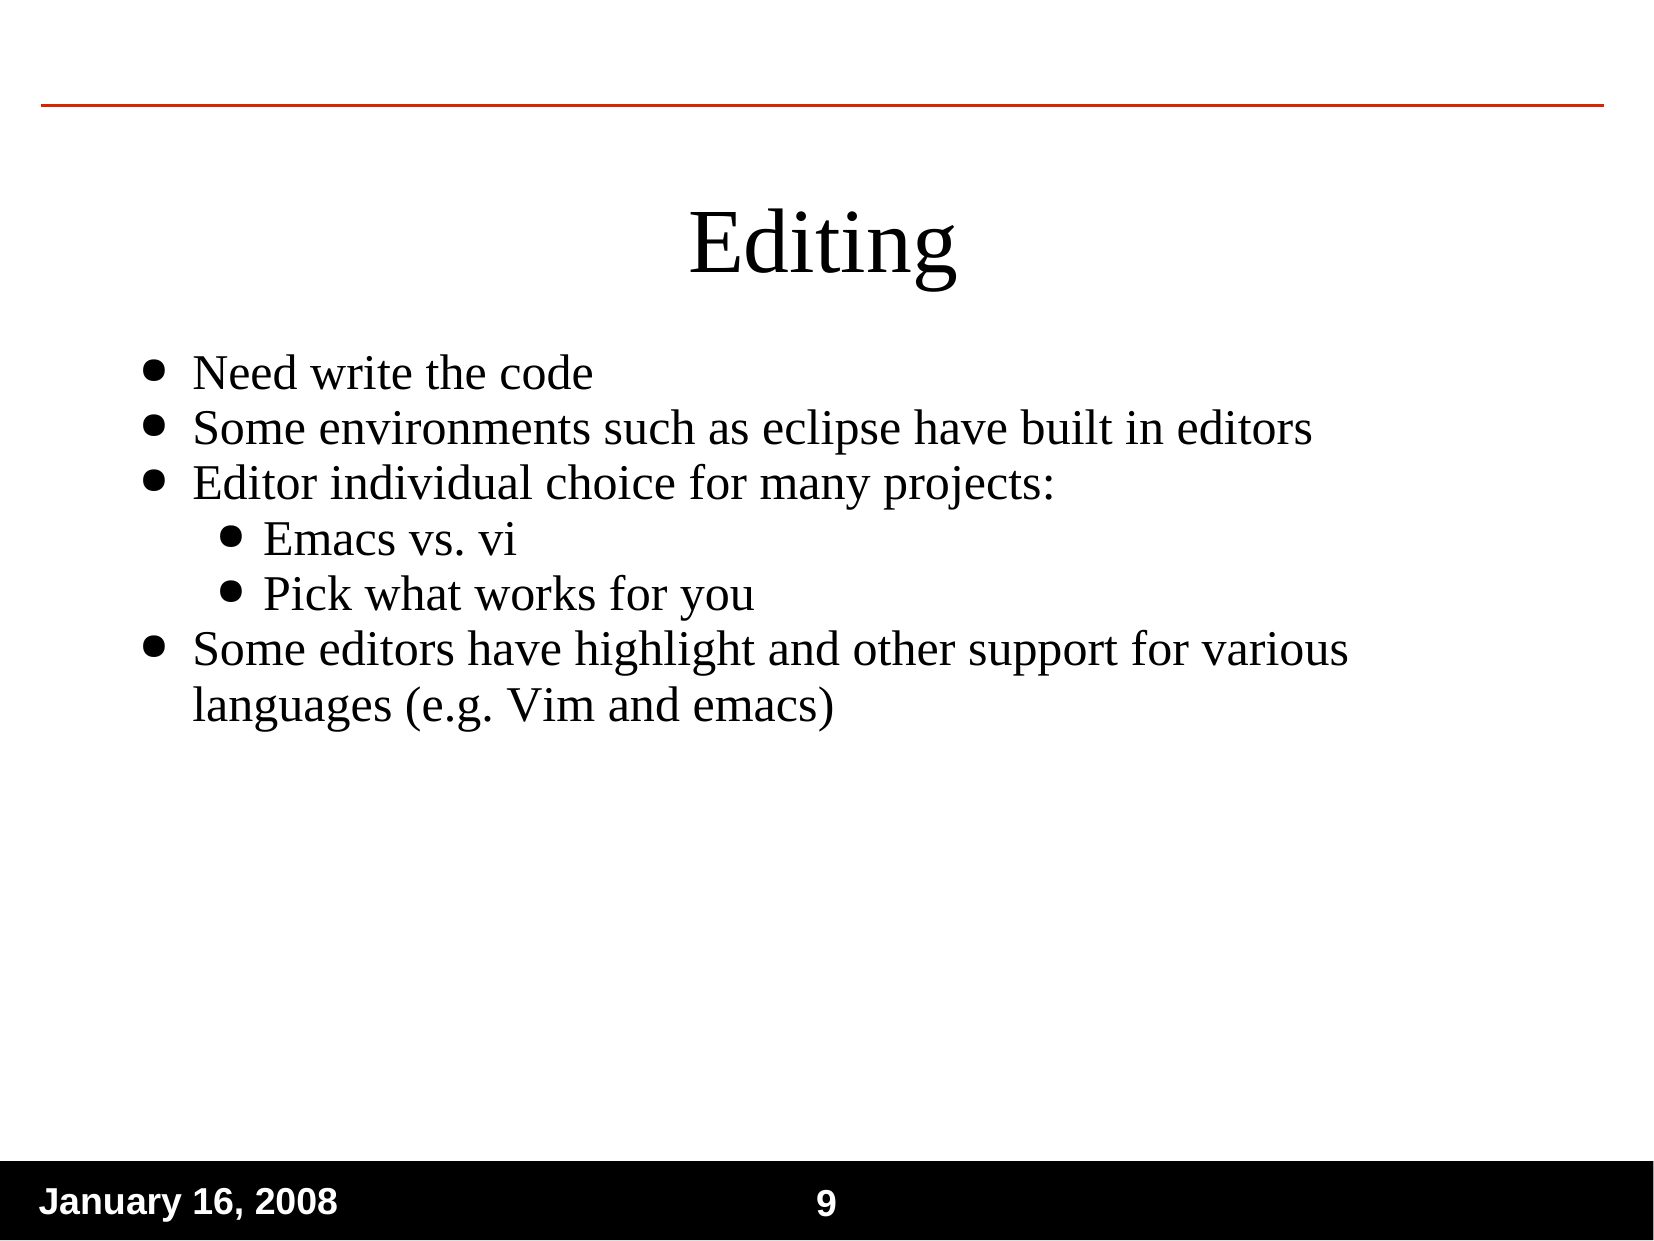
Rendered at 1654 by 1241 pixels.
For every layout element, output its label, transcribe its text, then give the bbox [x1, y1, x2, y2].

list Need write the code Some environments such as eclipse have built in editors Editor individual choice for many projects: Emacs vs. vi Pick what works for you Some editors have highlight and other support for various languages (e.g. Vim and emacs) [121, 344, 1534, 1127]
title Editing [117, 137, 1530, 346]
